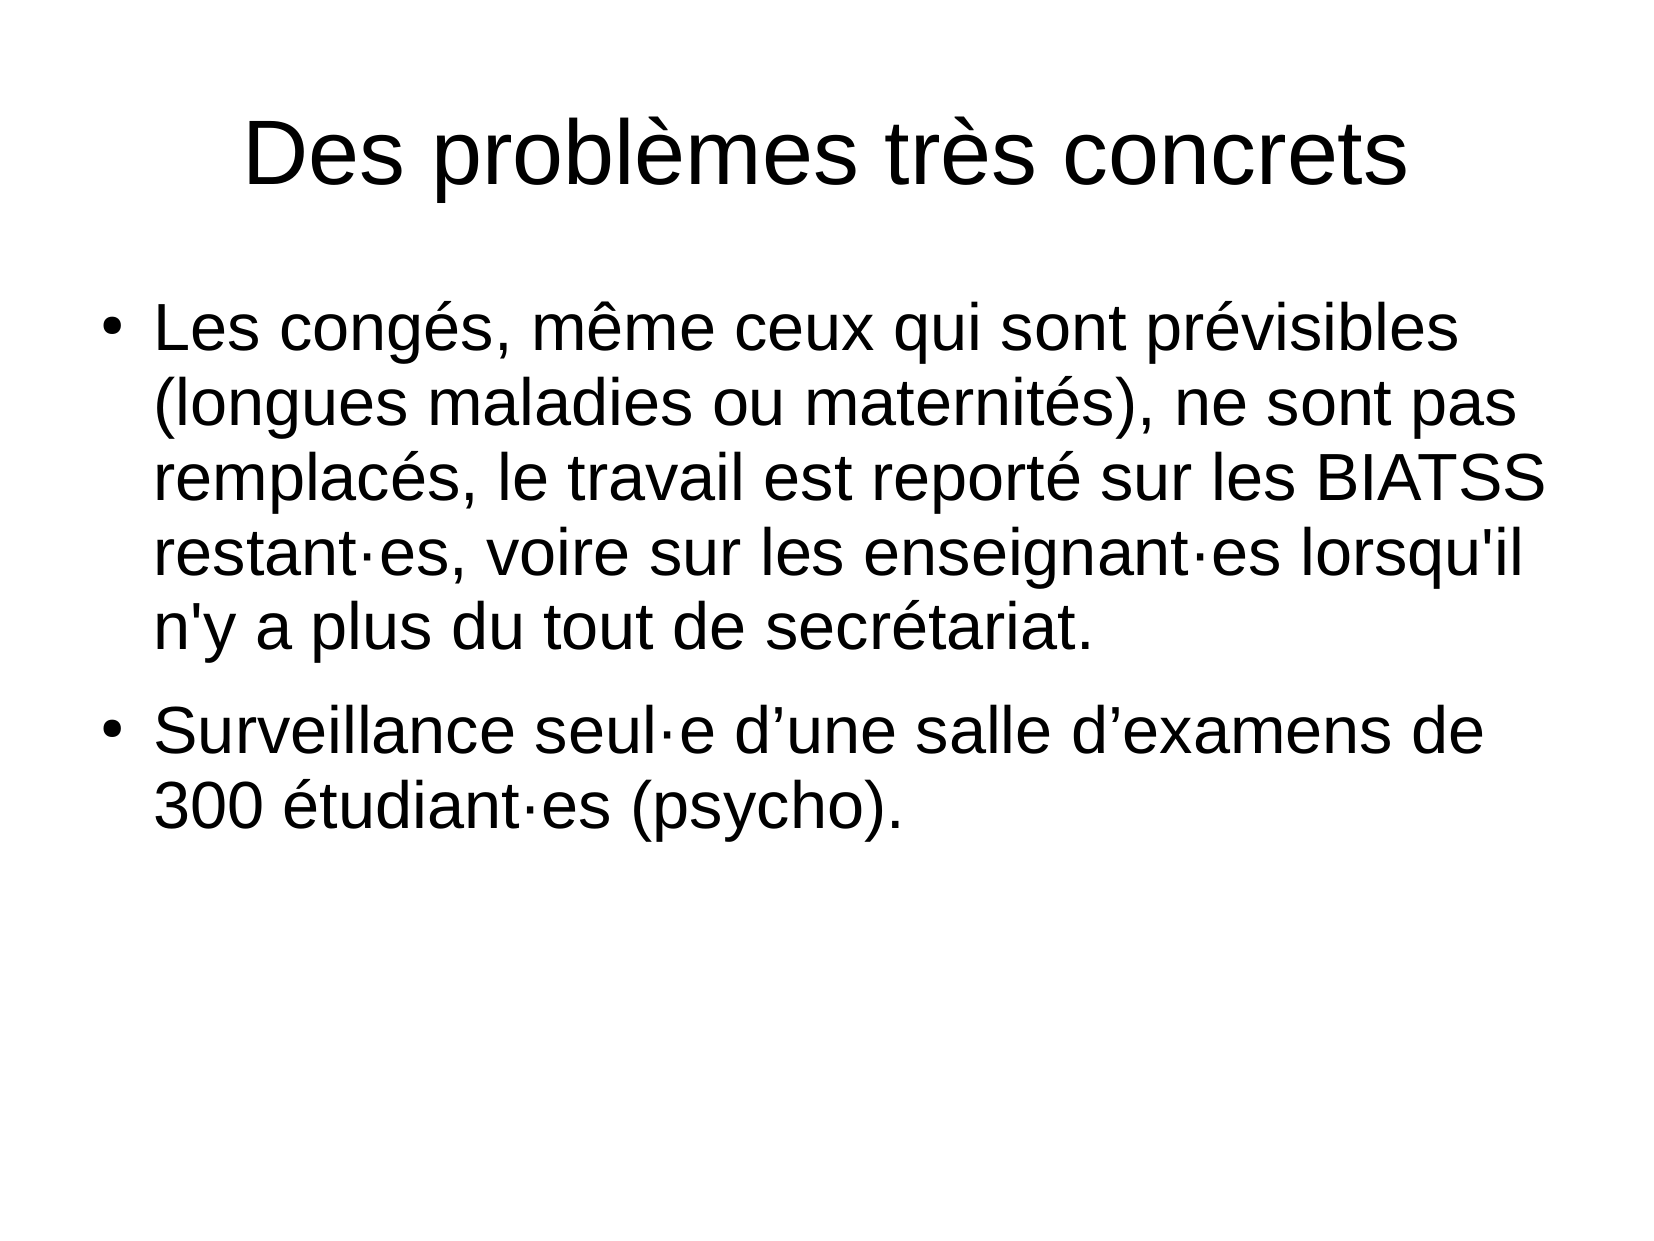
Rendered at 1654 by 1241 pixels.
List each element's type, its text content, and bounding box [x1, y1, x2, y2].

title Des problèmes très concrets [82, 49, 1571, 257]
list Les congés, même ceux qui sont prévisibles (longues maladies ou maternités), ne sont pas remplacés, le travail est reporté sur les BIATSS restant·es, voire sur les enseignant·es lorsqu'il n'y a plus du tout de secrétariat. Surveillance seul·e d’une salle d’examens de 300 étudiant·es (psycho). [82, 290, 1571, 1010]
